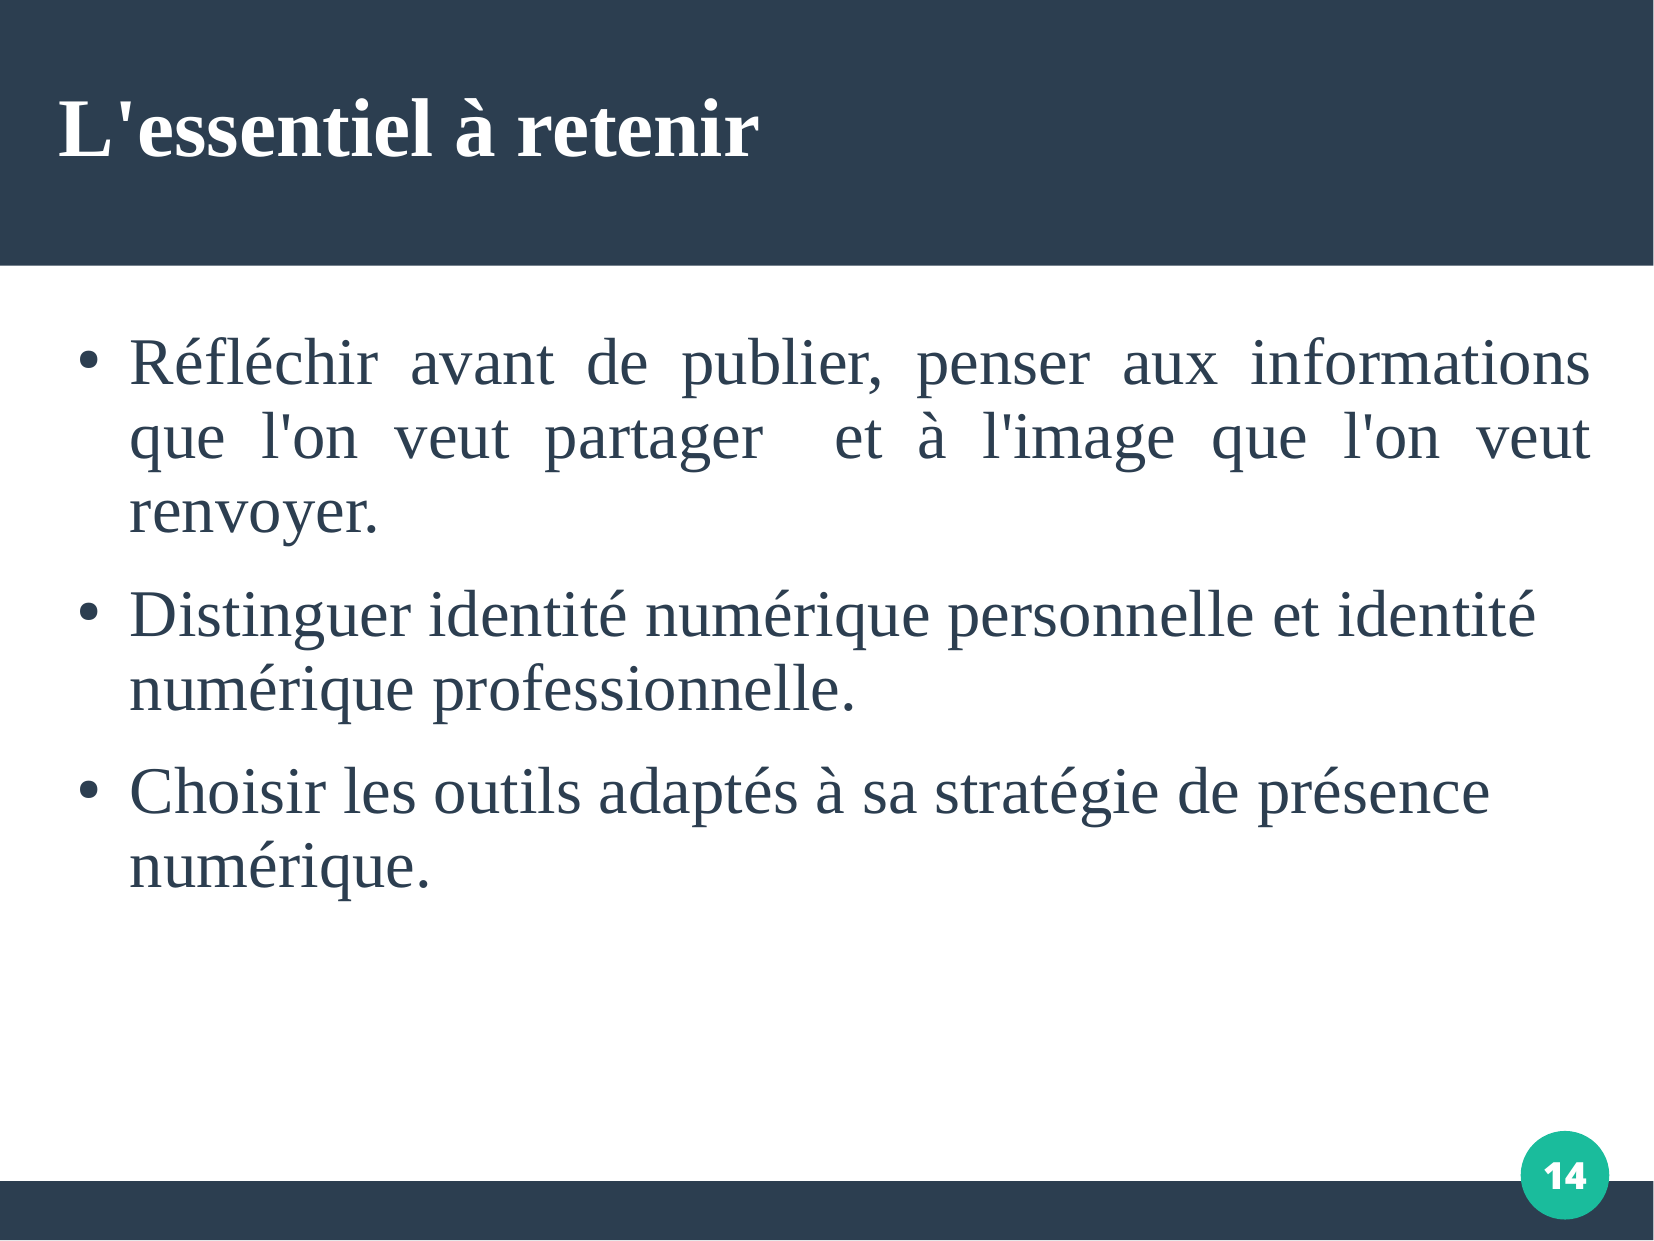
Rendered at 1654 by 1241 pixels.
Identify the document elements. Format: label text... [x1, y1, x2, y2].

list Réfléchir avant de publier, penser aux informations que l'on veut partager et à l'image que l'on veut renvoyer. Distinguer identité numérique personnelle et identité numérique professionnelle. Choisir les outils adaptés à sa stratégie de présence numérique. [59, 324, 1595, 1152]
title L'essentiel à retenir [59, 49, 1595, 207]
